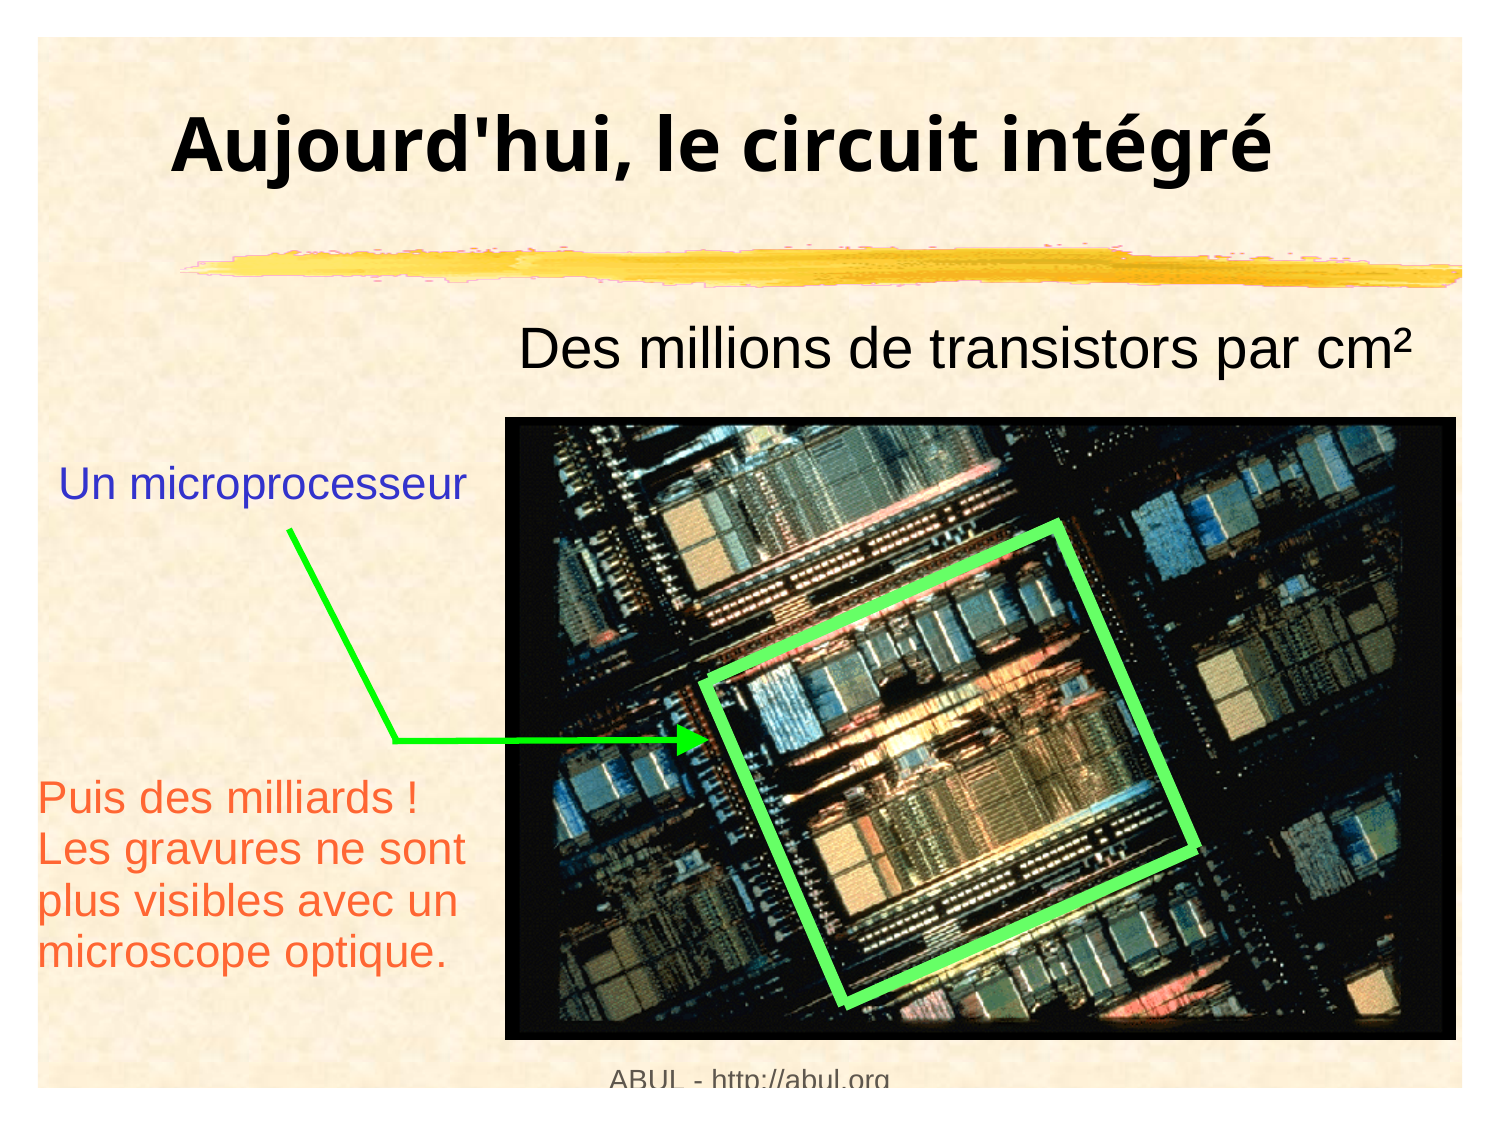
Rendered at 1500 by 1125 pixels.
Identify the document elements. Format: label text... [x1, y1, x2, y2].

picture [788, 1082, 795, 1088]
picture [852, 1076, 860, 1088]
text_box Des millions de transistors par cm² [503, 308, 1448, 397]
picture [614, 1073, 621, 1082]
picture [806, 1076, 813, 1088]
picture [612, 1084, 624, 1088]
text_box Un microprocesseur [43, 450, 491, 523]
text_box Puis des milliards ! Les gravures ne sont plus visibles avec un microscope optique. [37, 772, 481, 1088]
picture [37, 37, 1463, 1088]
title Aujourd'hui, le circuit intégré [156, 37, 1463, 248]
picture [633, 1072, 642, 1078]
picture [732, 1076, 737, 1088]
picture [633, 1081, 643, 1088]
picture [716, 1076, 723, 1088]
picture [748, 1076, 755, 1088]
picture [878, 1076, 886, 1088]
